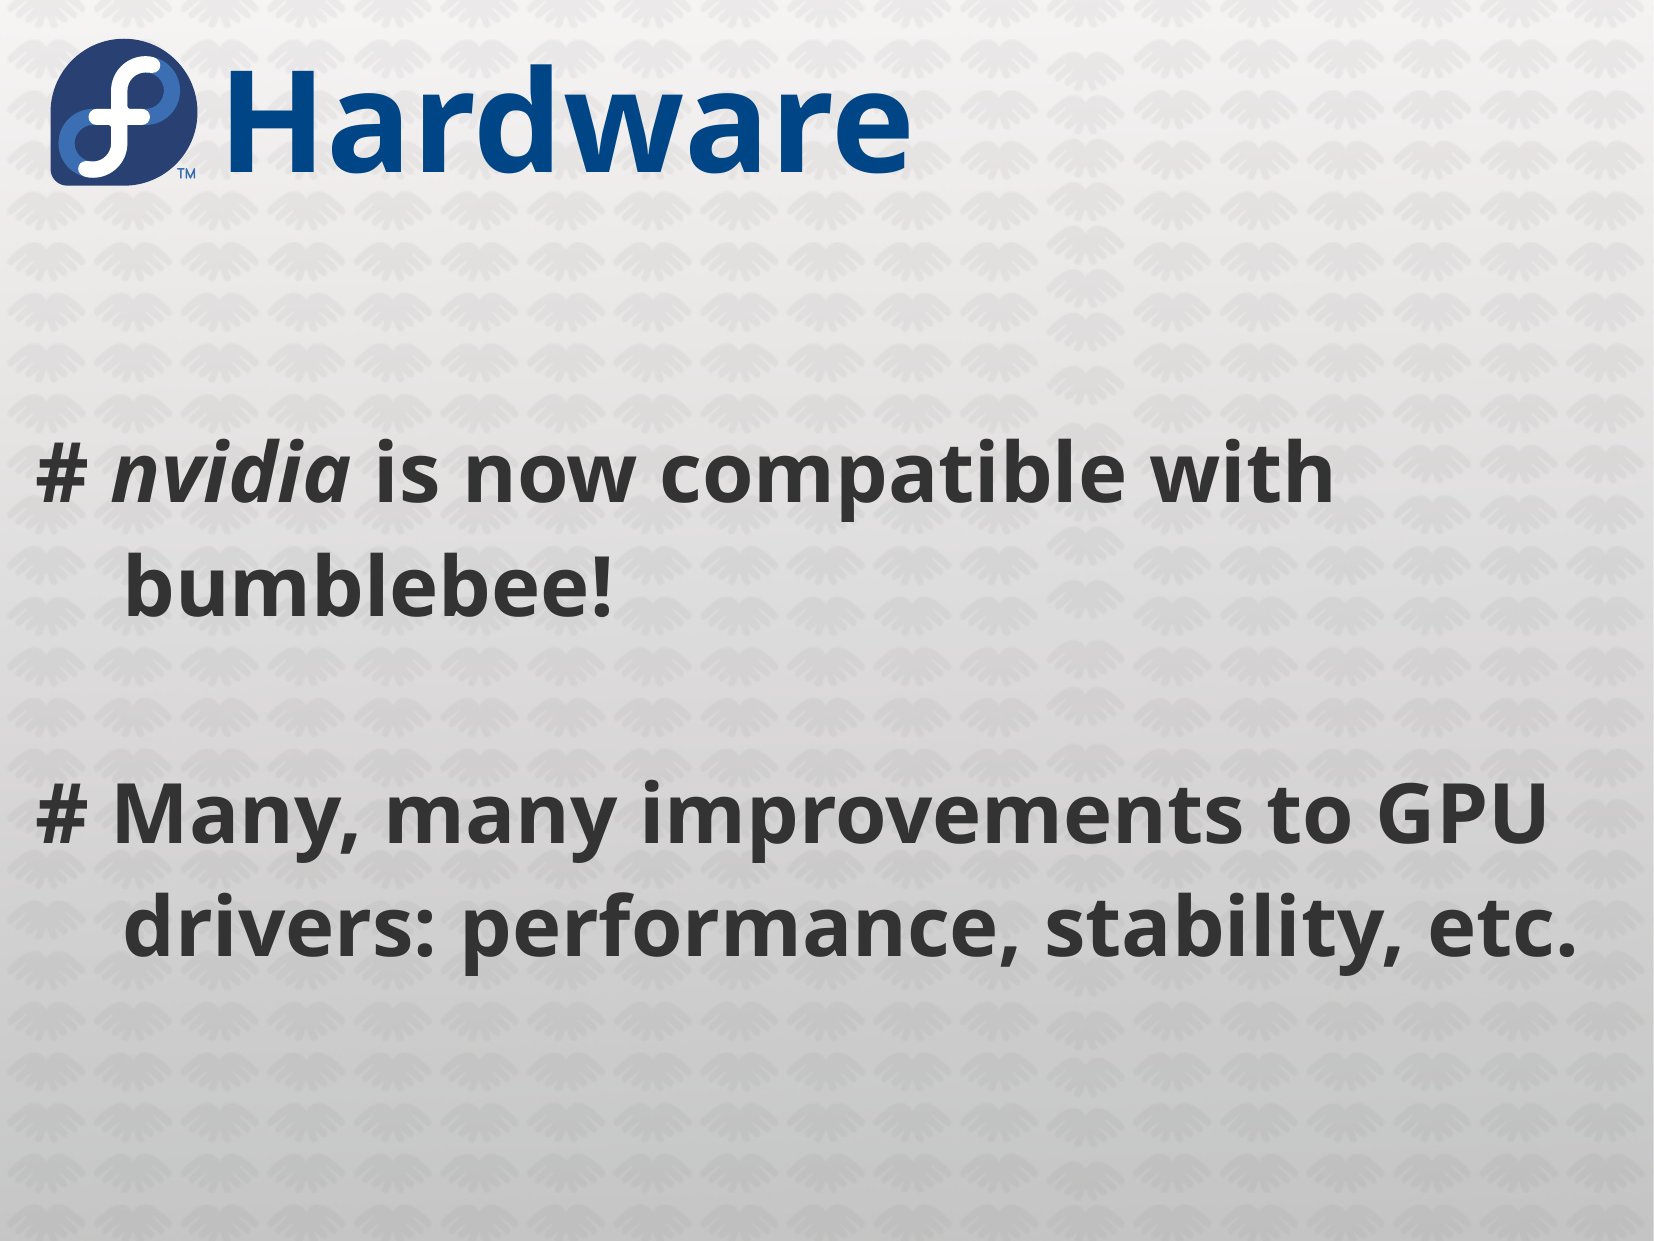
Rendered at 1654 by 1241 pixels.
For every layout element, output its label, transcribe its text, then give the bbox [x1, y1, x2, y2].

picture [0, 0, 1654, 1241]
title Hardware [272, 23, 1654, 213]
text_box # nvidia is now compatible with bumblebee! # Many, many improvements to GPU drivers: performance, stability, etc. [35, 237, 1619, 1158]
